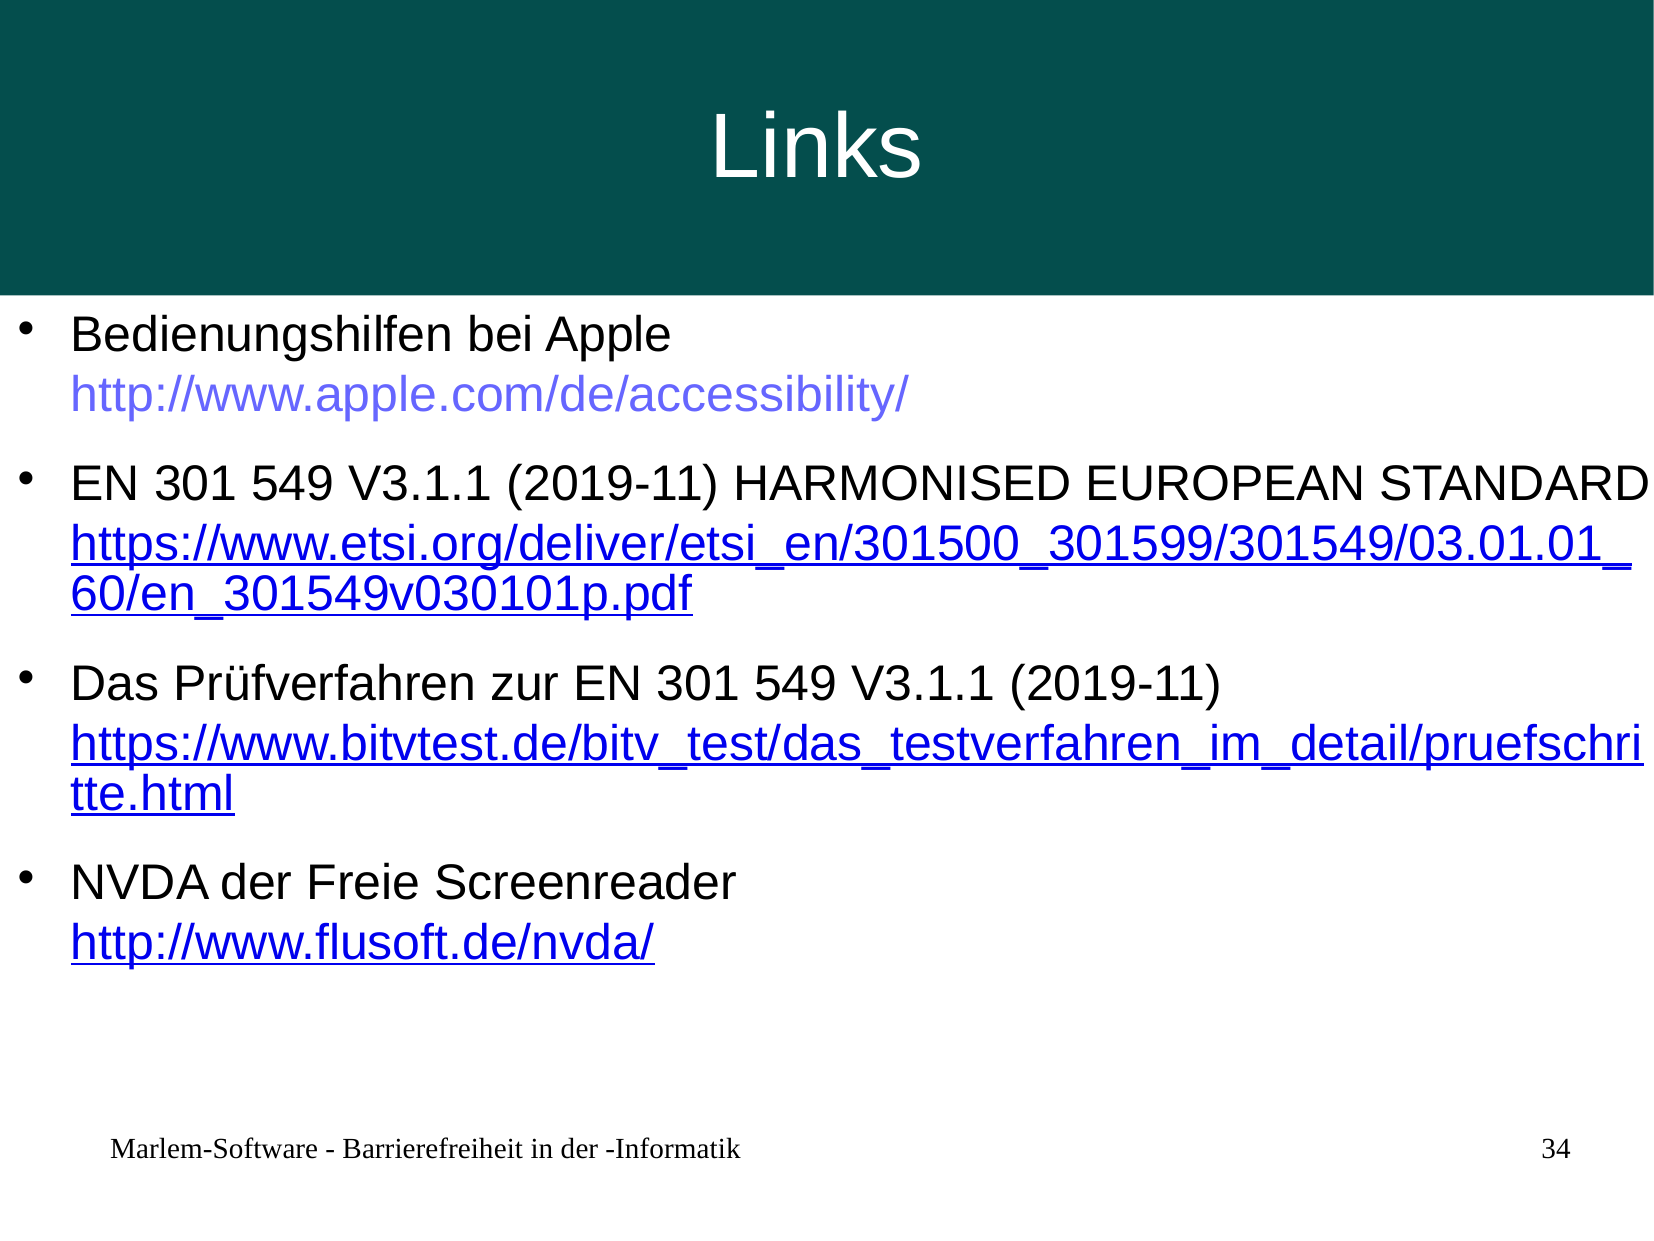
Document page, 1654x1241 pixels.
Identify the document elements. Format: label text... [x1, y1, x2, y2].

list Bedienungshilfen bei Apple http://www.apple.com/de/accessibility/ EN 301 549 V3.1.1 (2019-11) HARMONISED EUROPEAN STANDARD https://www.etsi.org/deliver/etsi_en/301500_301599/301549/03.01.01_60/en_301549v030101p.pdf Das Prüfverfahren zur EN 301 549 V3.1.1 (2019-11) https://www.bitvtest.de/bitv_test/das_testverfahren_im_detail/pruefschritte.html NVDA der Freie Screenreader http://www.flusoft.de/nvda/ [0, 301, 1654, 1069]
title Links [0, 0, 1654, 296]
